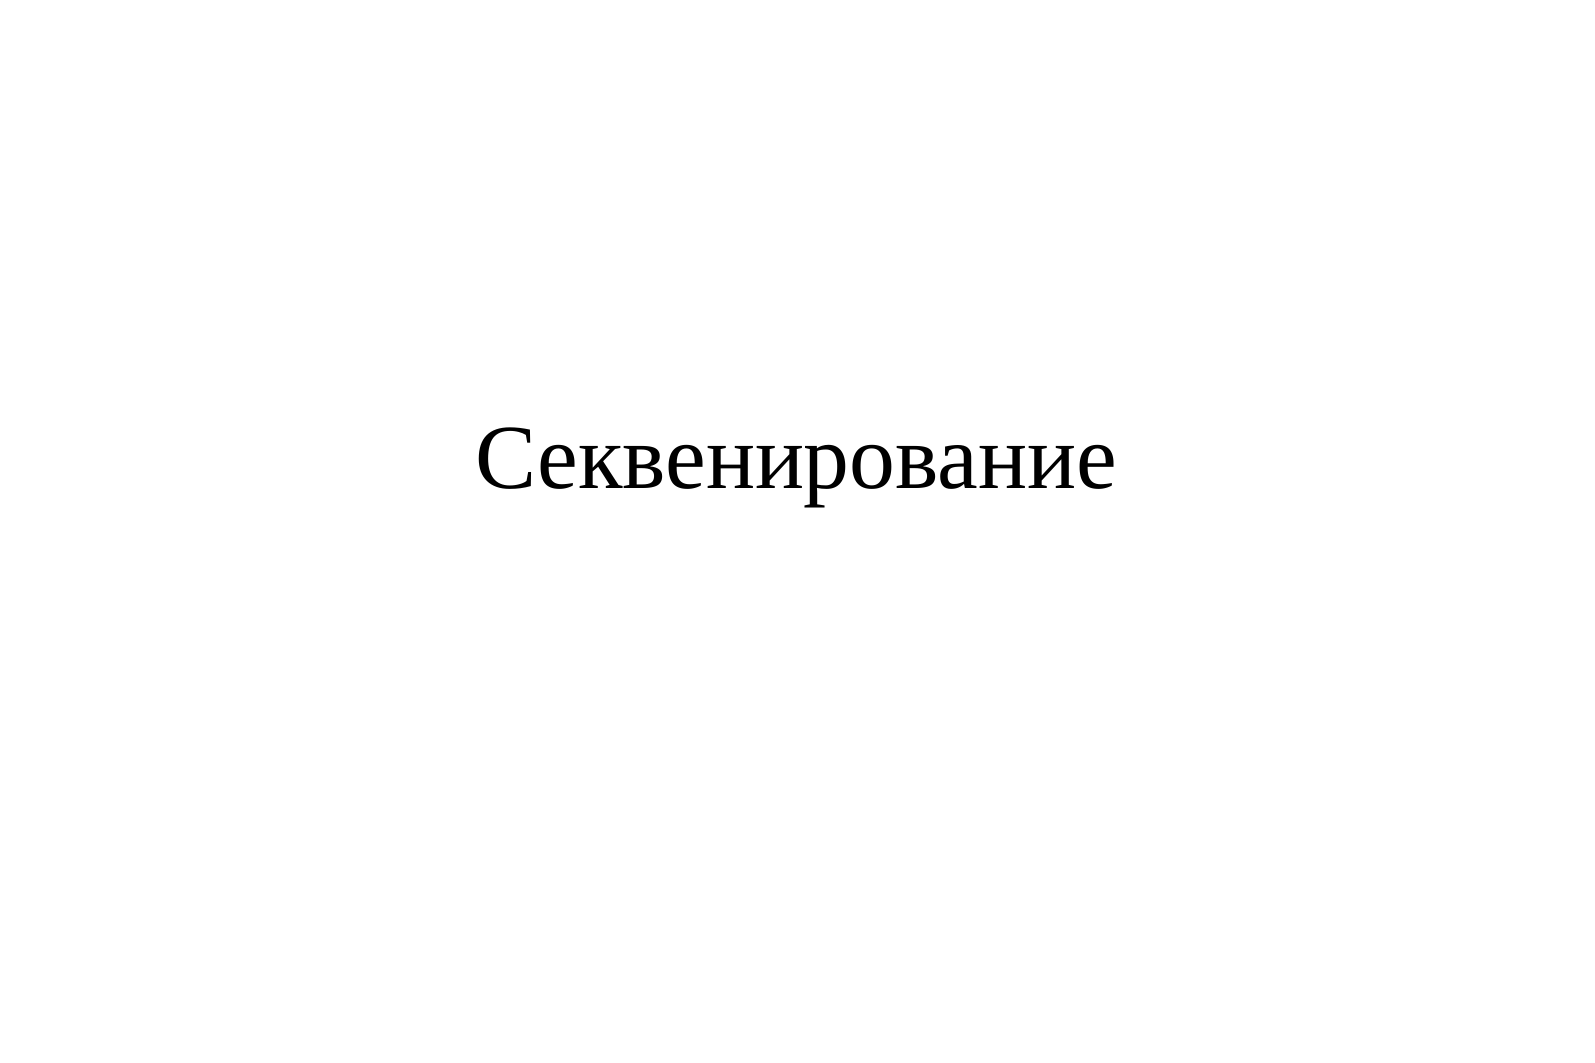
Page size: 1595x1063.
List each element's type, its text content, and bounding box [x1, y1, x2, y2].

text_box Секвенирование [365, 406, 1251, 509]
